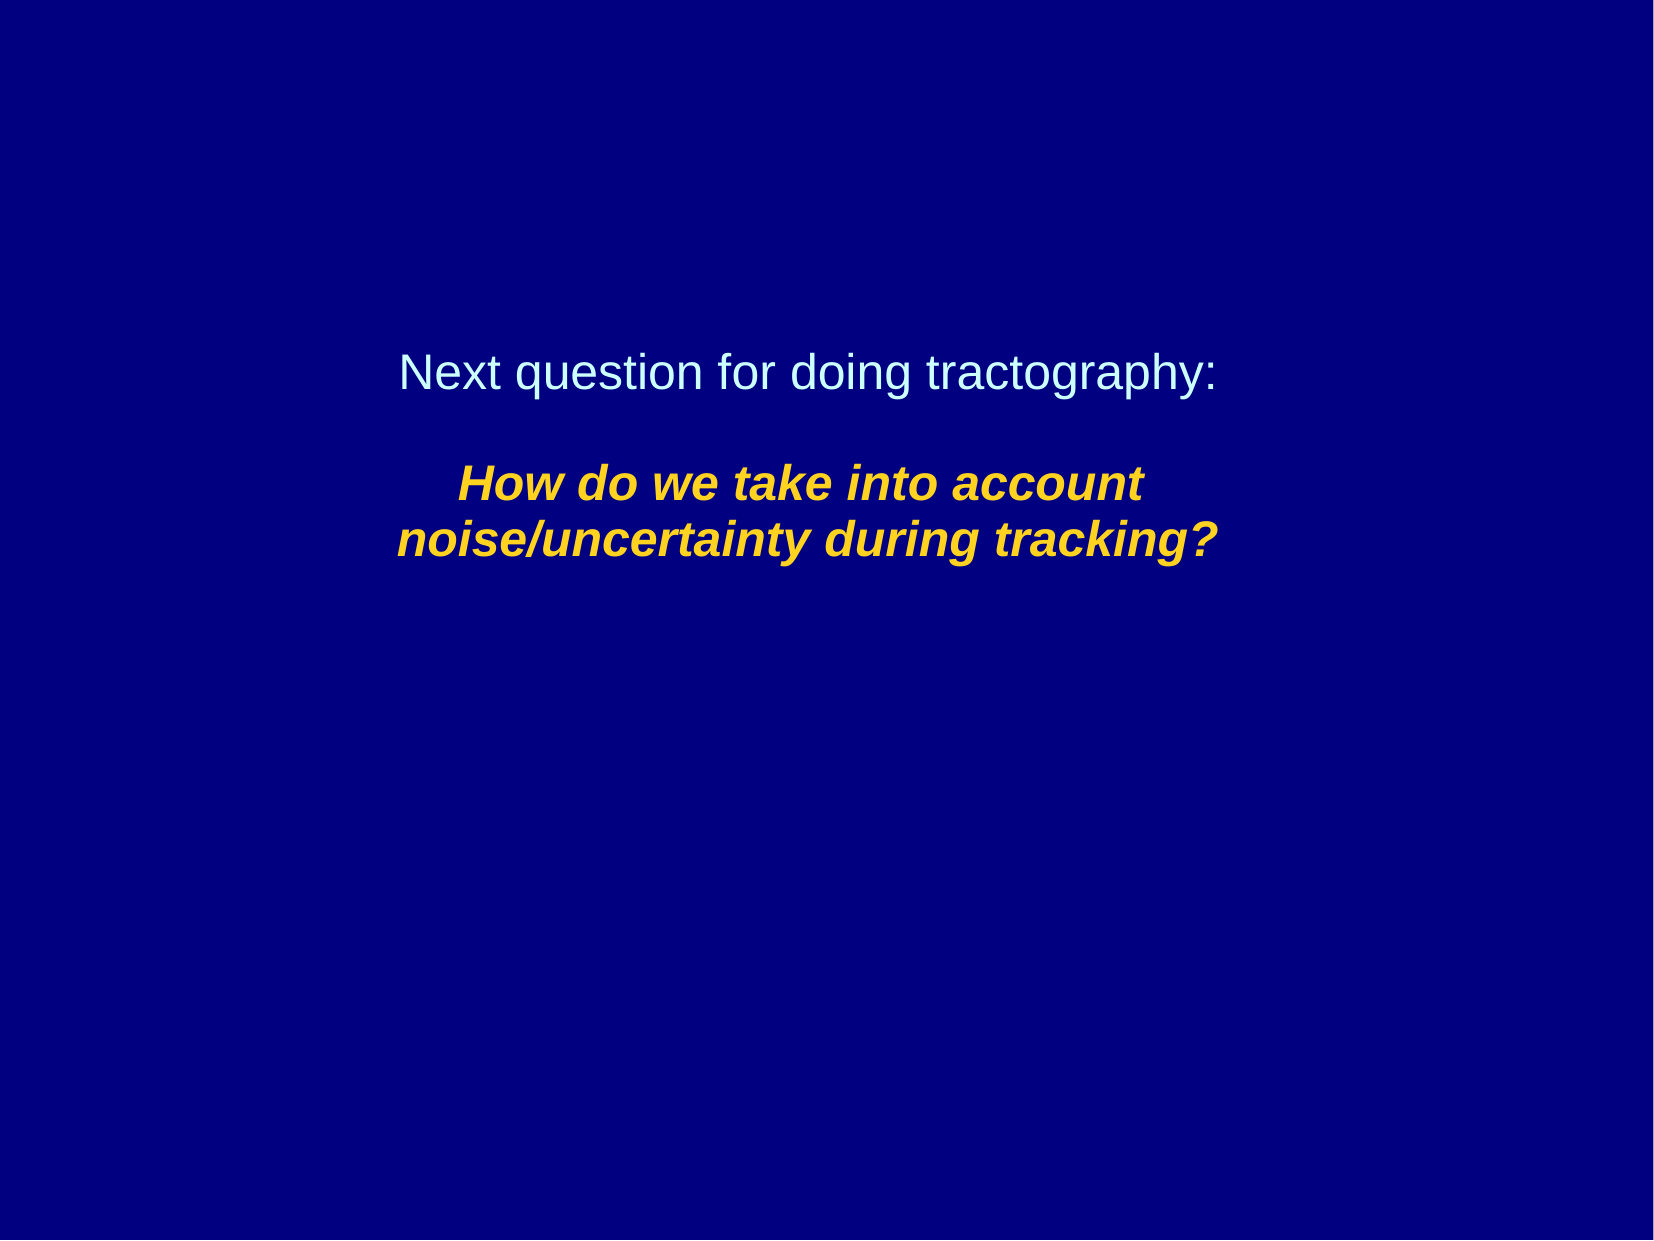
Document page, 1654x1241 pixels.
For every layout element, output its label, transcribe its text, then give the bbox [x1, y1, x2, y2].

text_box Next question for doing tractography: How do we take into account noise/uncertainty during tracking? [382, 336, 1235, 575]
